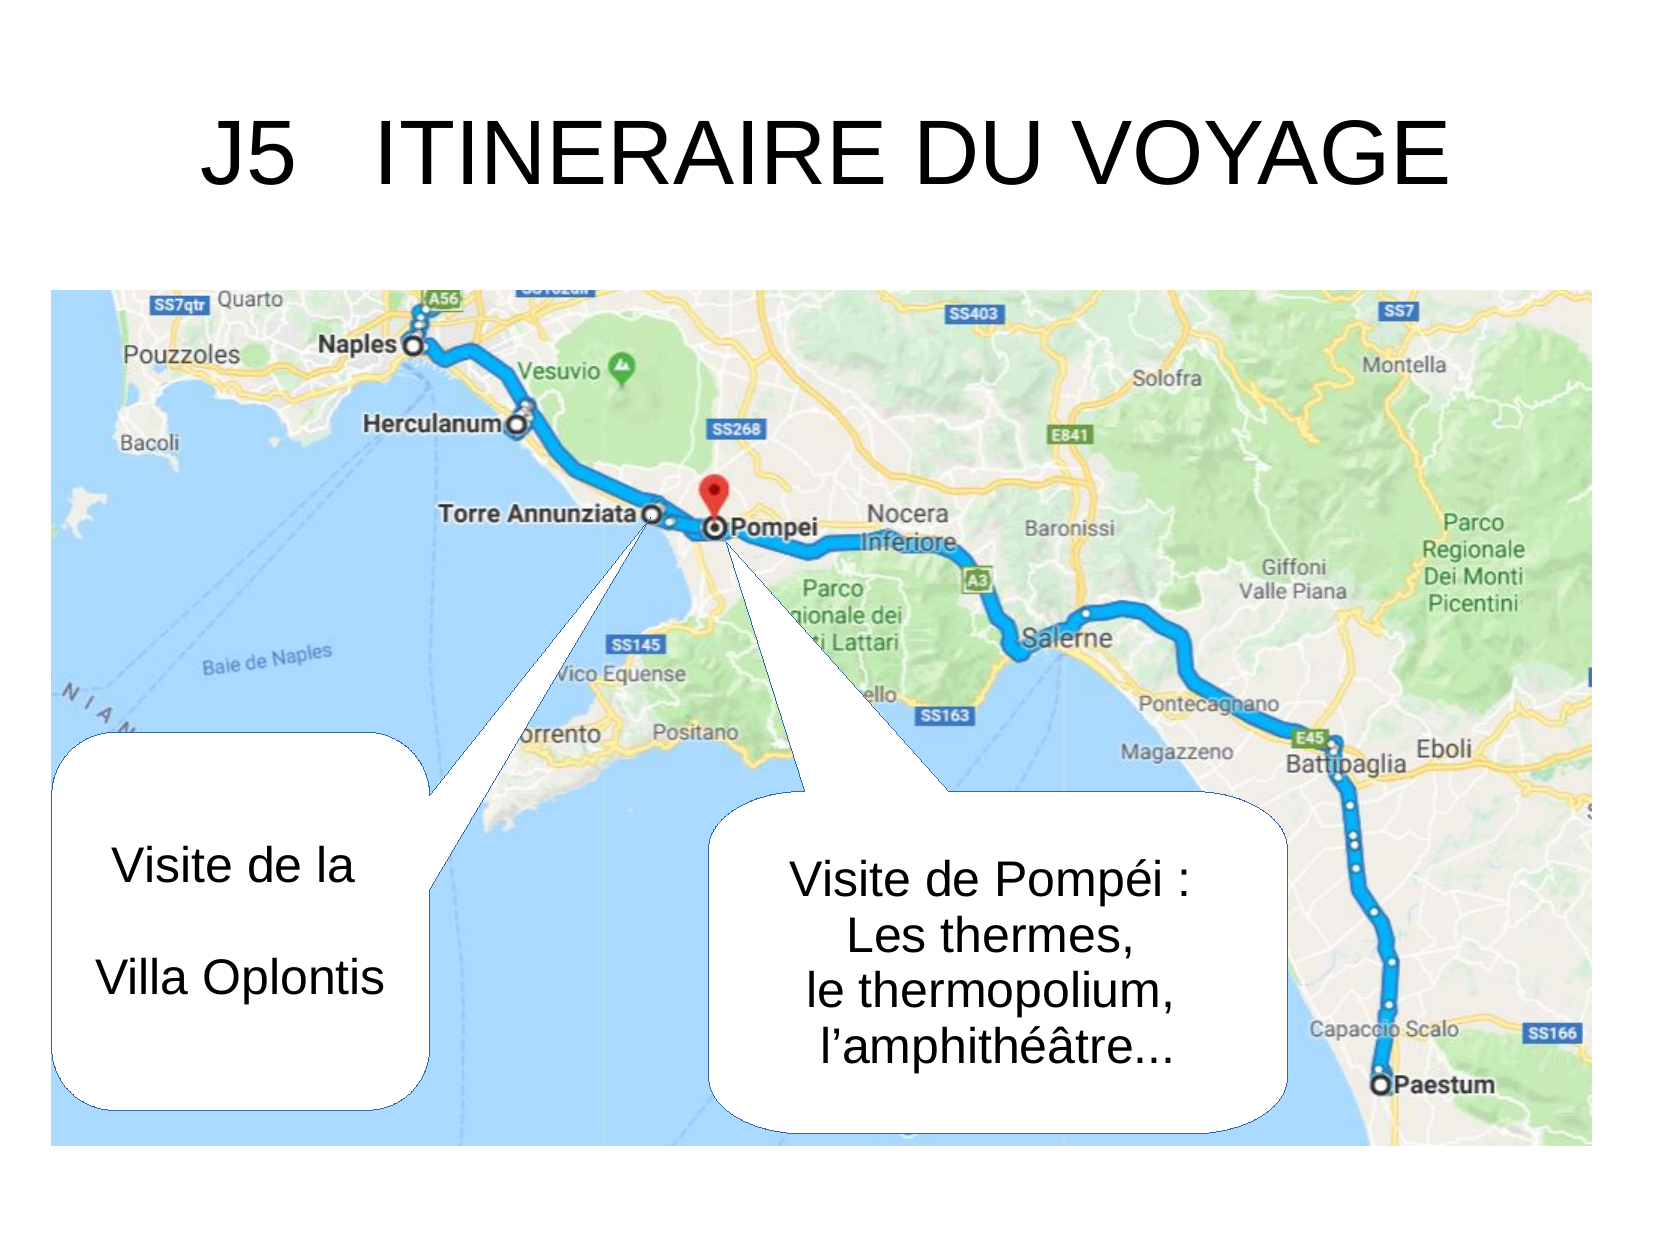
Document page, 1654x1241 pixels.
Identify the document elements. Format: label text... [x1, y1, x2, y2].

text_box Visite de Pompéi : Les thermes, le thermopolium, l’amphithéâtre... [708, 541, 1288, 1134]
picture [51, 290, 1592, 1146]
text_box Visite de la Villa Oplontis [51, 517, 651, 1111]
title J5 ITINERAIRE DU VOYAGE [82, 49, 1571, 257]
